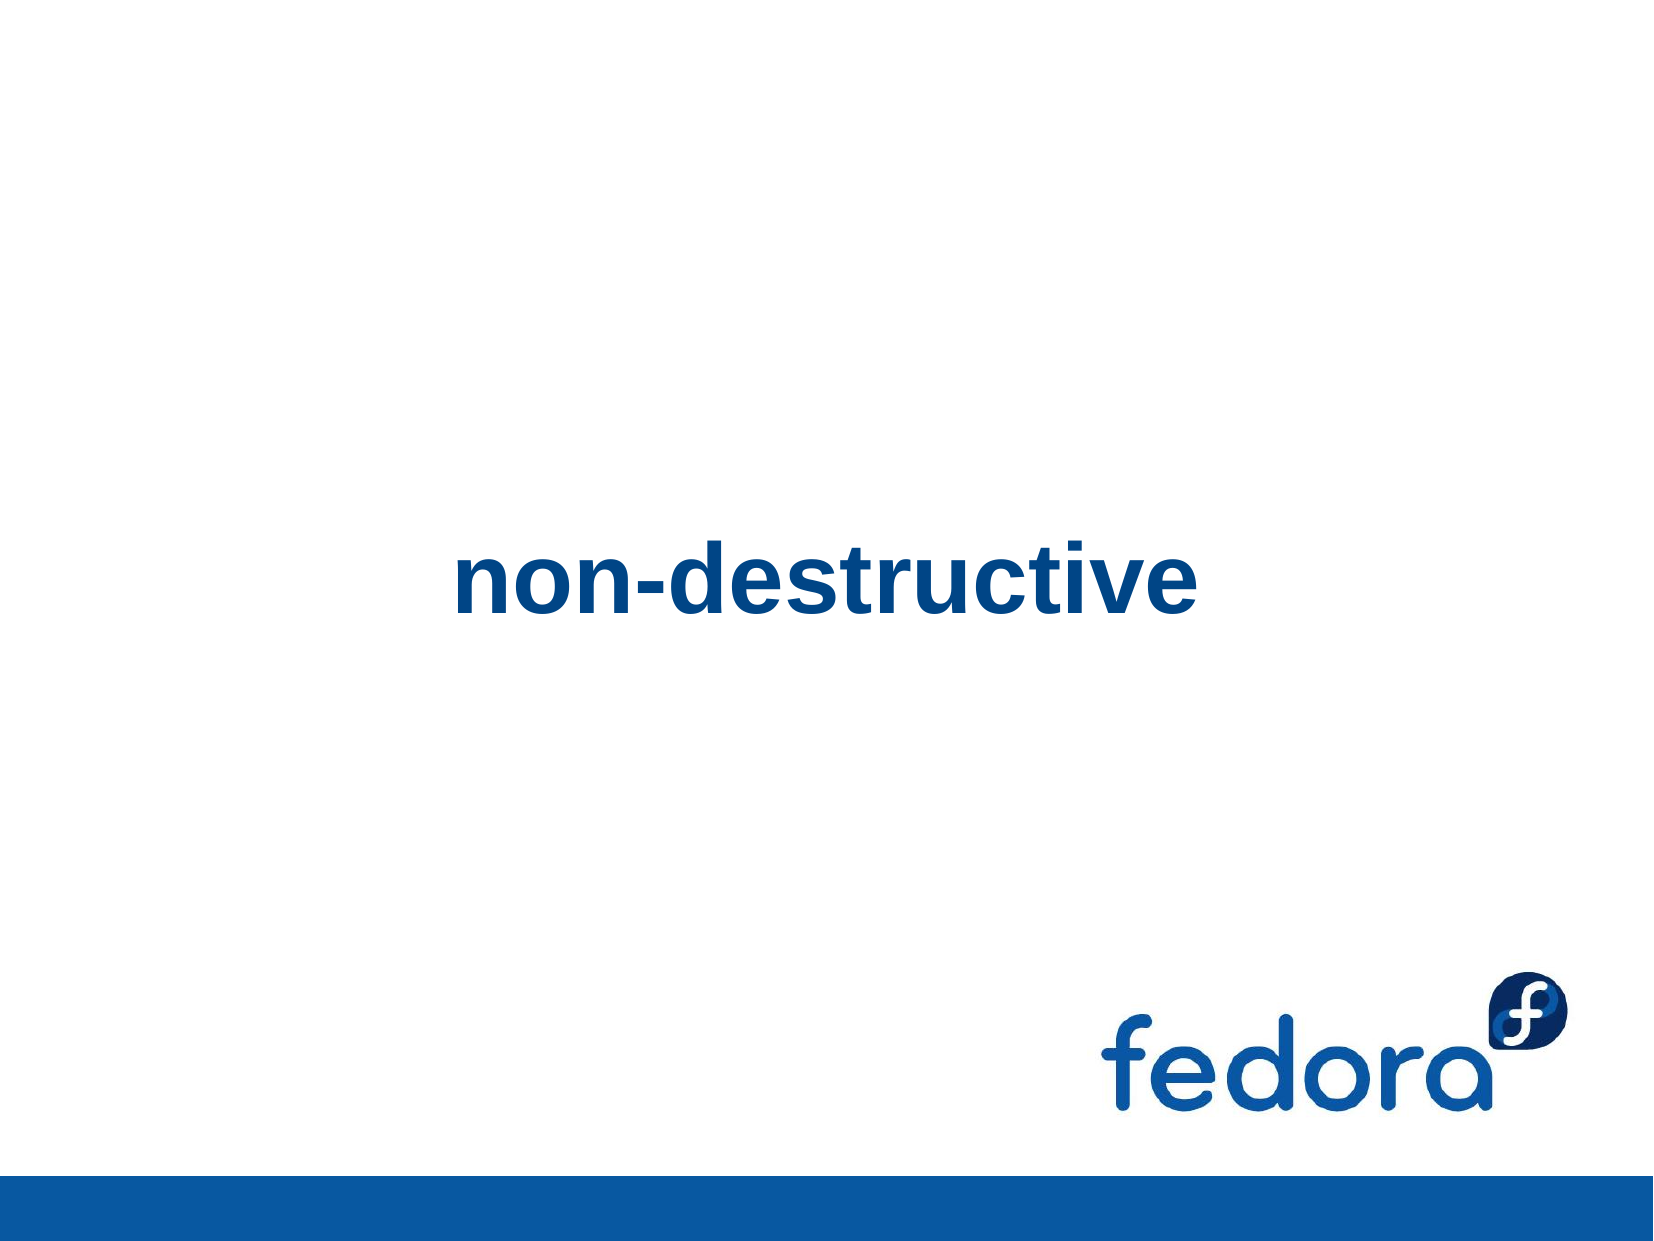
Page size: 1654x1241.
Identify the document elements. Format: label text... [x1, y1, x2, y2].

picture [1087, 959, 1576, 1125]
title non-destructive [82, 56, 1571, 1102]
picture [0, 1176, 1653, 1241]
